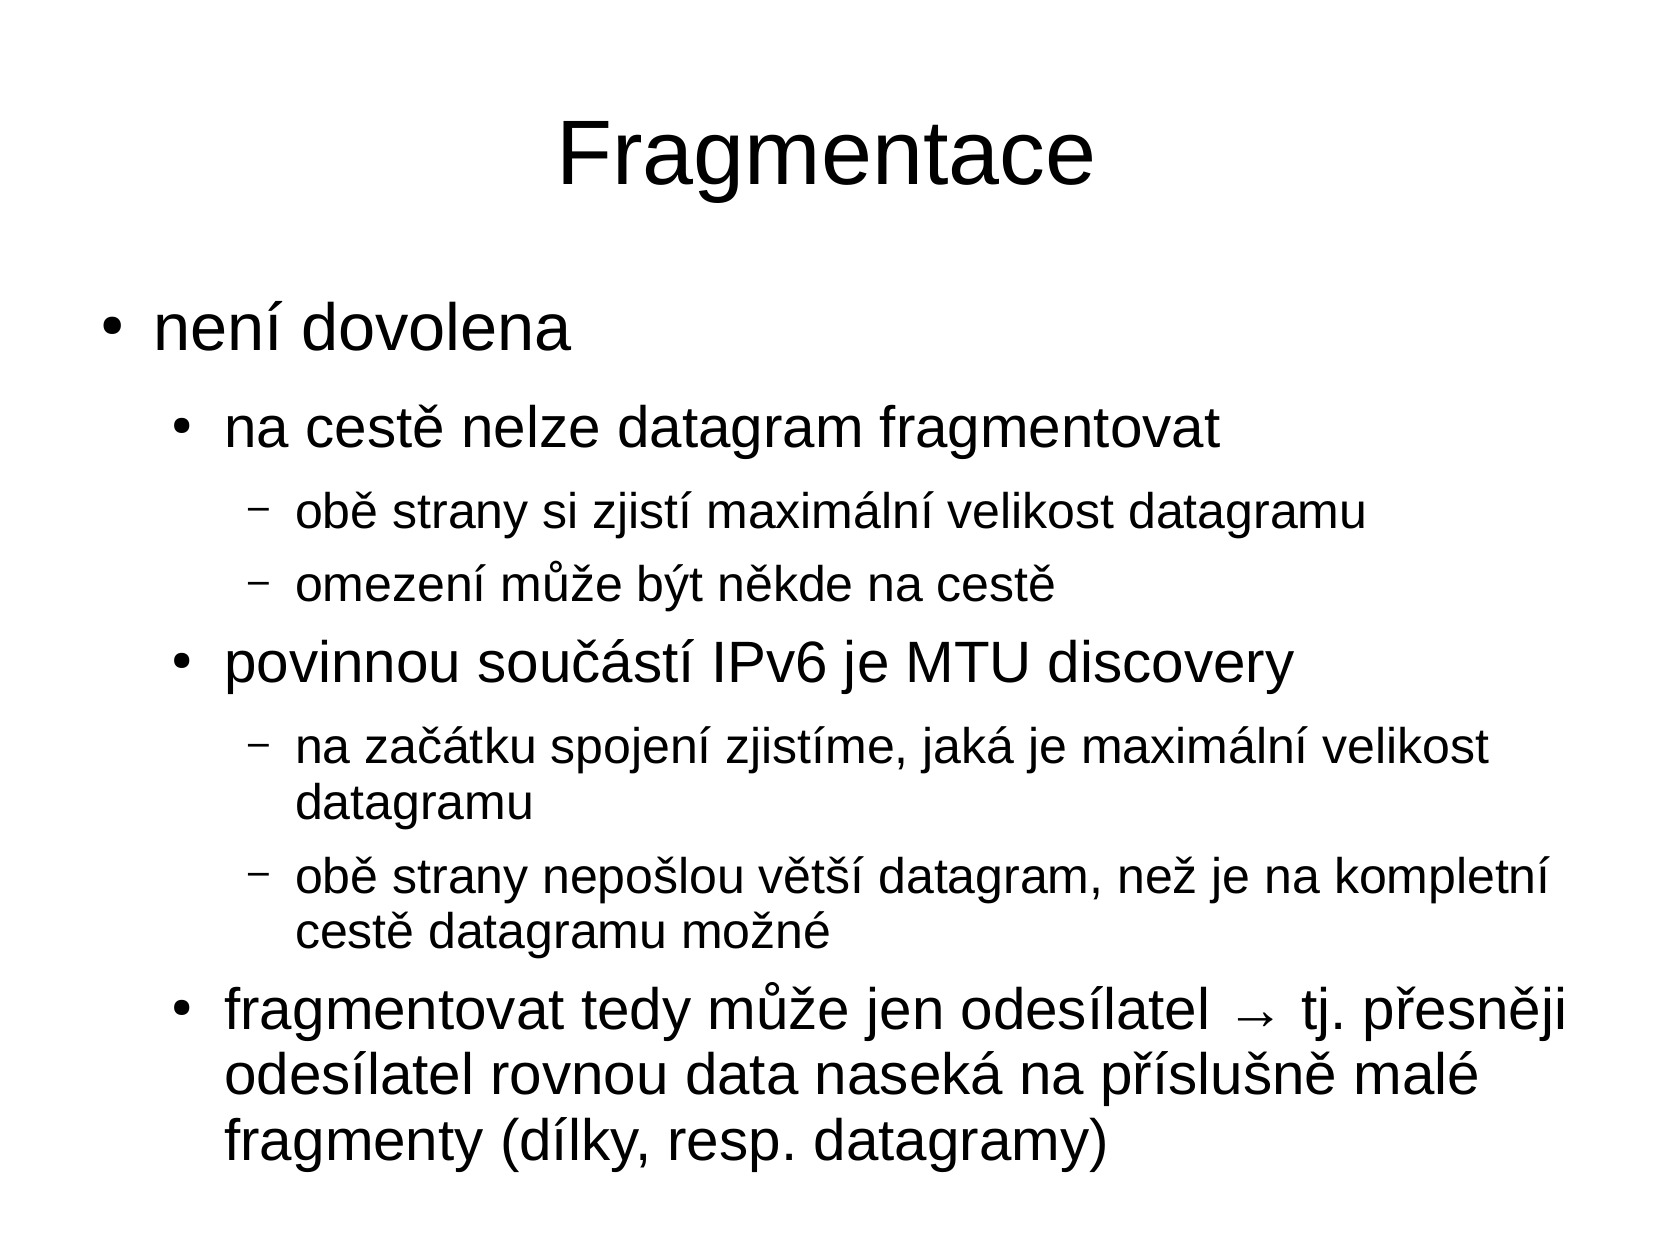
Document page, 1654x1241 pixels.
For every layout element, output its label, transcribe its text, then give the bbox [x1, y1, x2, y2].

title Fragmentace [82, 49, 1571, 257]
list není dovolena na cestě nelze datagram fragmentovat obě strany si zjistí maximální velikost datagramu omezení může být někde na cestě povinnou součástí IPv6 je MTU discovery na začátku spojení zjistíme, jaká je maximální velikost datagramu obě strany nepošlou větší datagram, než je na kompletní cestě datagramu možné fragmentovat tedy může jen odesílatel → tj. přesněji odesílatel rovnou data naseká na příslušně malé fragmenty (dílky, resp. datagramy) [82, 290, 1571, 1182]
